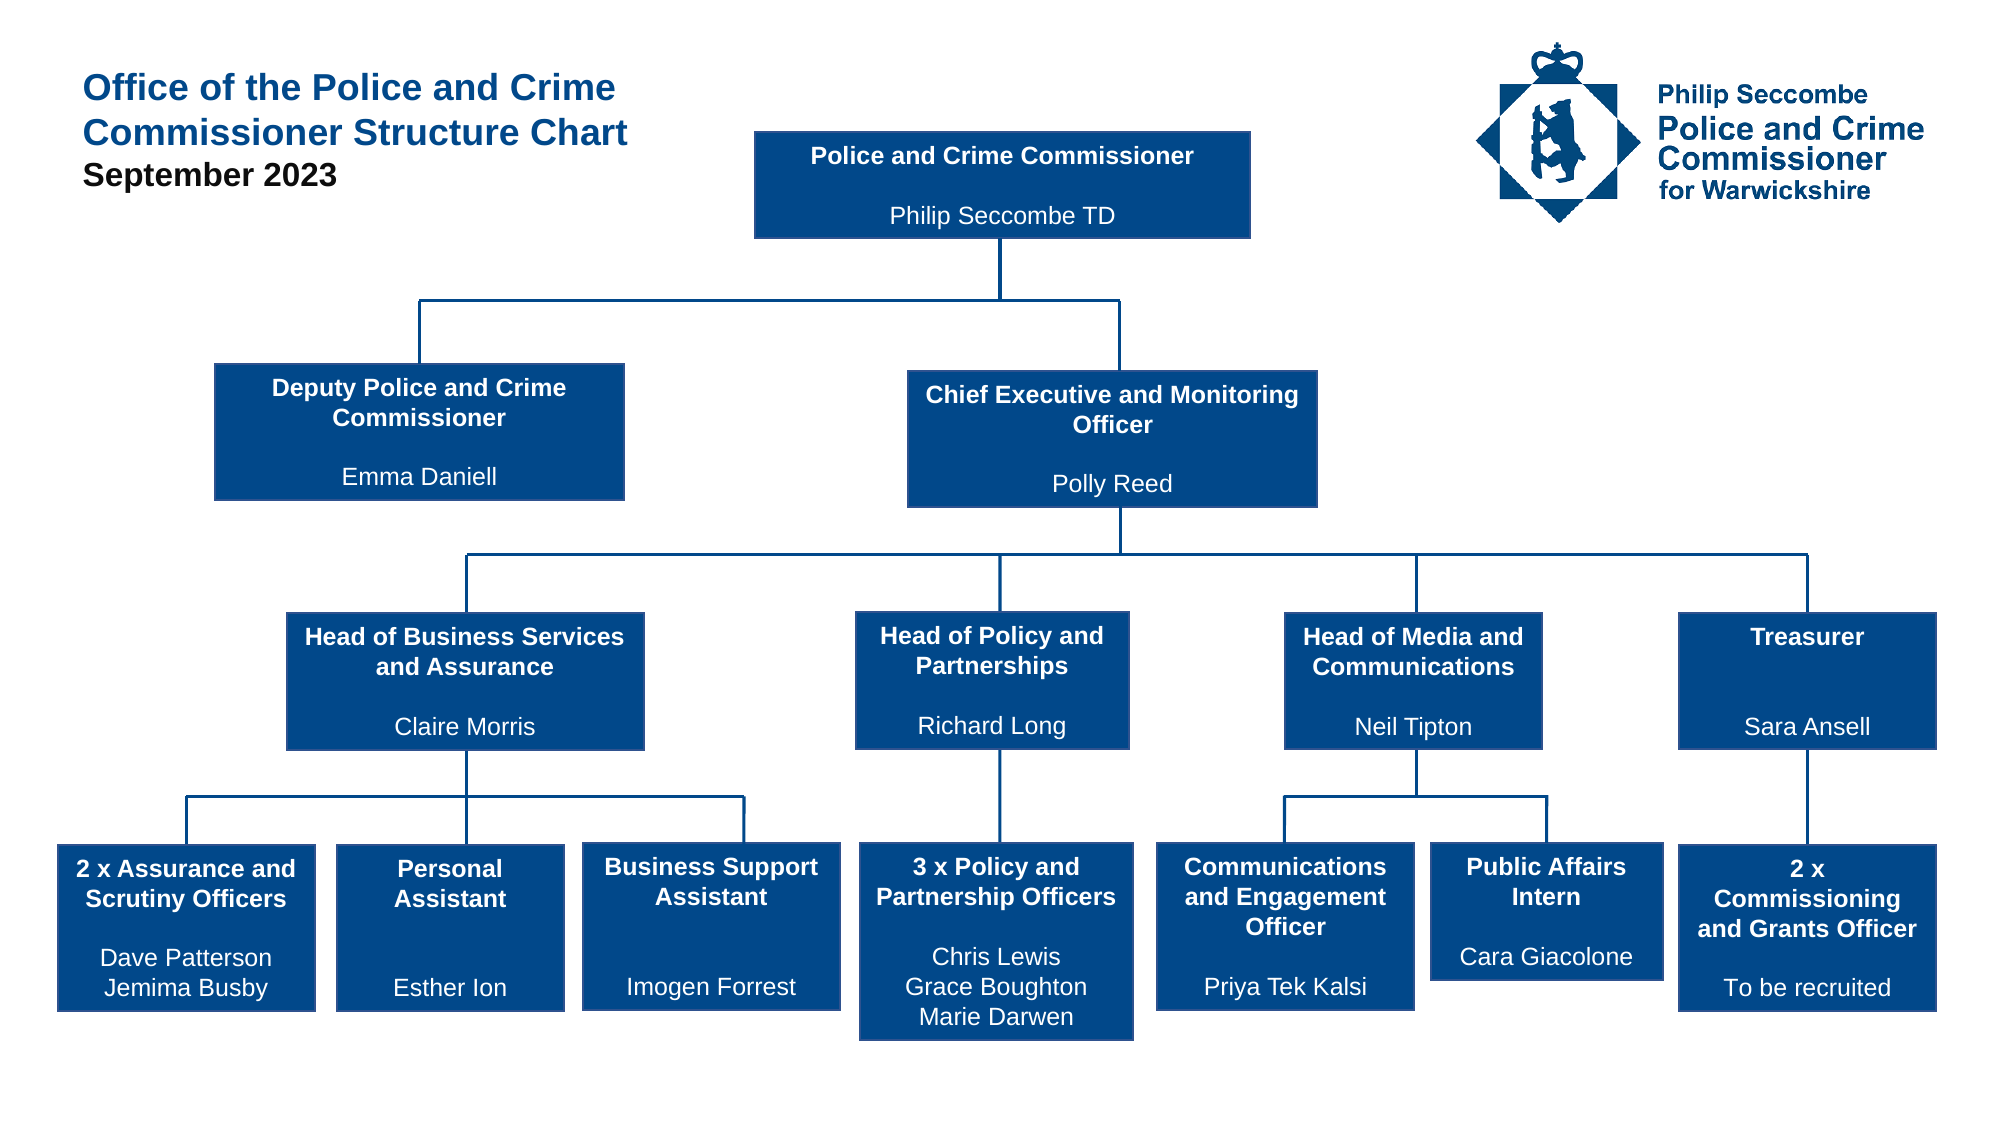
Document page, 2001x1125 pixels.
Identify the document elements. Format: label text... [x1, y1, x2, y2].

text_box Personal Assistant Esther Ion [336, 844, 565, 1012]
text_box 2 x Commissioning and Grants Officer To be recruited [1679, 844, 1937, 1012]
text_box Head of Policy and Partnerships Richard Long [855, 612, 1130, 749]
text_box Police and Crime Commissioner Philip Seccombe TD [755, 131, 1251, 238]
text_box Business Support Assistant Imogen Forrest [583, 843, 840, 1010]
text_box Communications and Engagement Officer Priya Tek Kalsi [1157, 843, 1415, 1010]
text_box Head of Media and Communications Neil Tipton [1285, 612, 1543, 749]
text_box 2 x Assurance and Scrutiny Officers Dave Patterson Jemima Busby [57, 844, 315, 1012]
text_box Office of the Police and Crime Commissioner Structure Chart September 2023 [67, 55, 712, 203]
text_box Public Affairs Intern Cara Giacolone [1430, 843, 1663, 980]
text_box Treasurer Sara Ansell [1679, 612, 1937, 749]
text_box Chief Executive and Monitoring Officer Polly Reed [908, 370, 1318, 507]
picture [1462, 29, 1939, 234]
text_box 3 x Policy and Partnership Officers Chris Lewis Grace Boughton Marie Darwen [859, 843, 1134, 1041]
text_box Head of Business Services and Assurance Claire Morris [286, 613, 644, 750]
text_box Deputy Police and Crime Commissioner Emma Daniell [214, 363, 624, 500]
